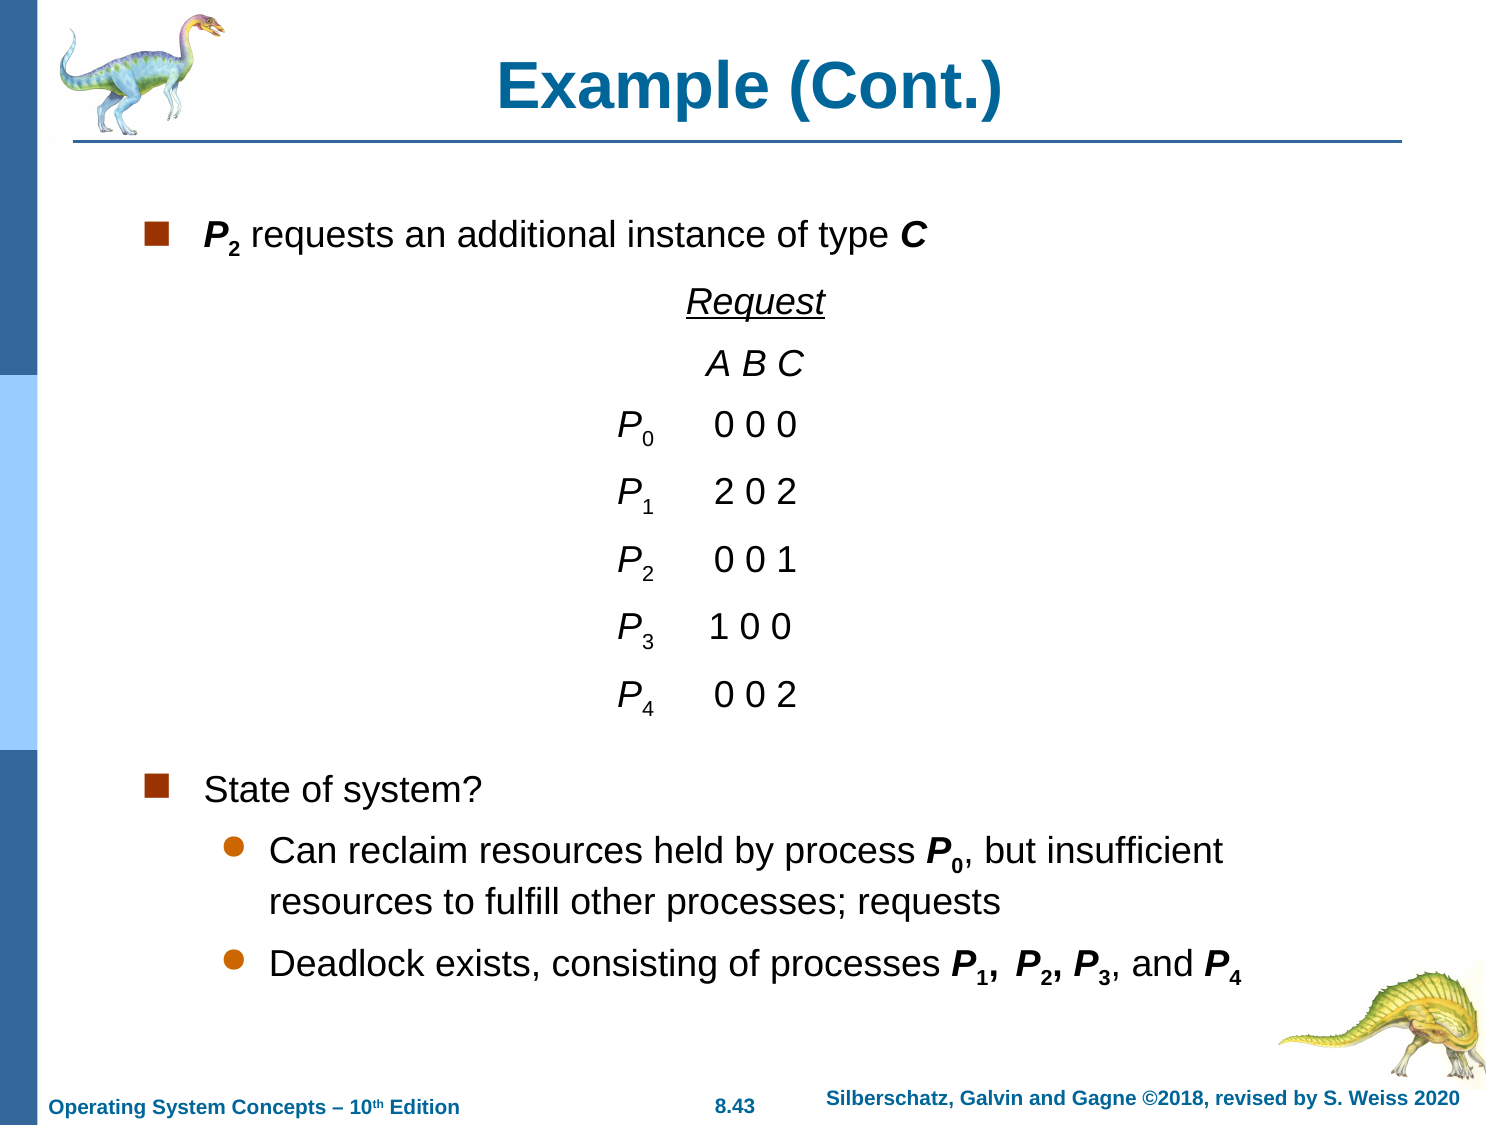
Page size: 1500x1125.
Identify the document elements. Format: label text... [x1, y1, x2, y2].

picture [1275, 959, 1486, 1095]
title Example (Cont.) [75, 35, 1426, 130]
list P2 requests an additional instance of type C Request A B C P0 0 0 0 P1 2 0 2 P2 0 0 1 P3 1 0 0 P4 0 0 2 State of system? Can reclaim resources held by process P0, but insufficient resources to fulfill other processes; requests Deadlock exists, consisting of processes P1, P2, P3, and P4 [132, 202, 1409, 1029]
picture [46, 0, 243, 149]
